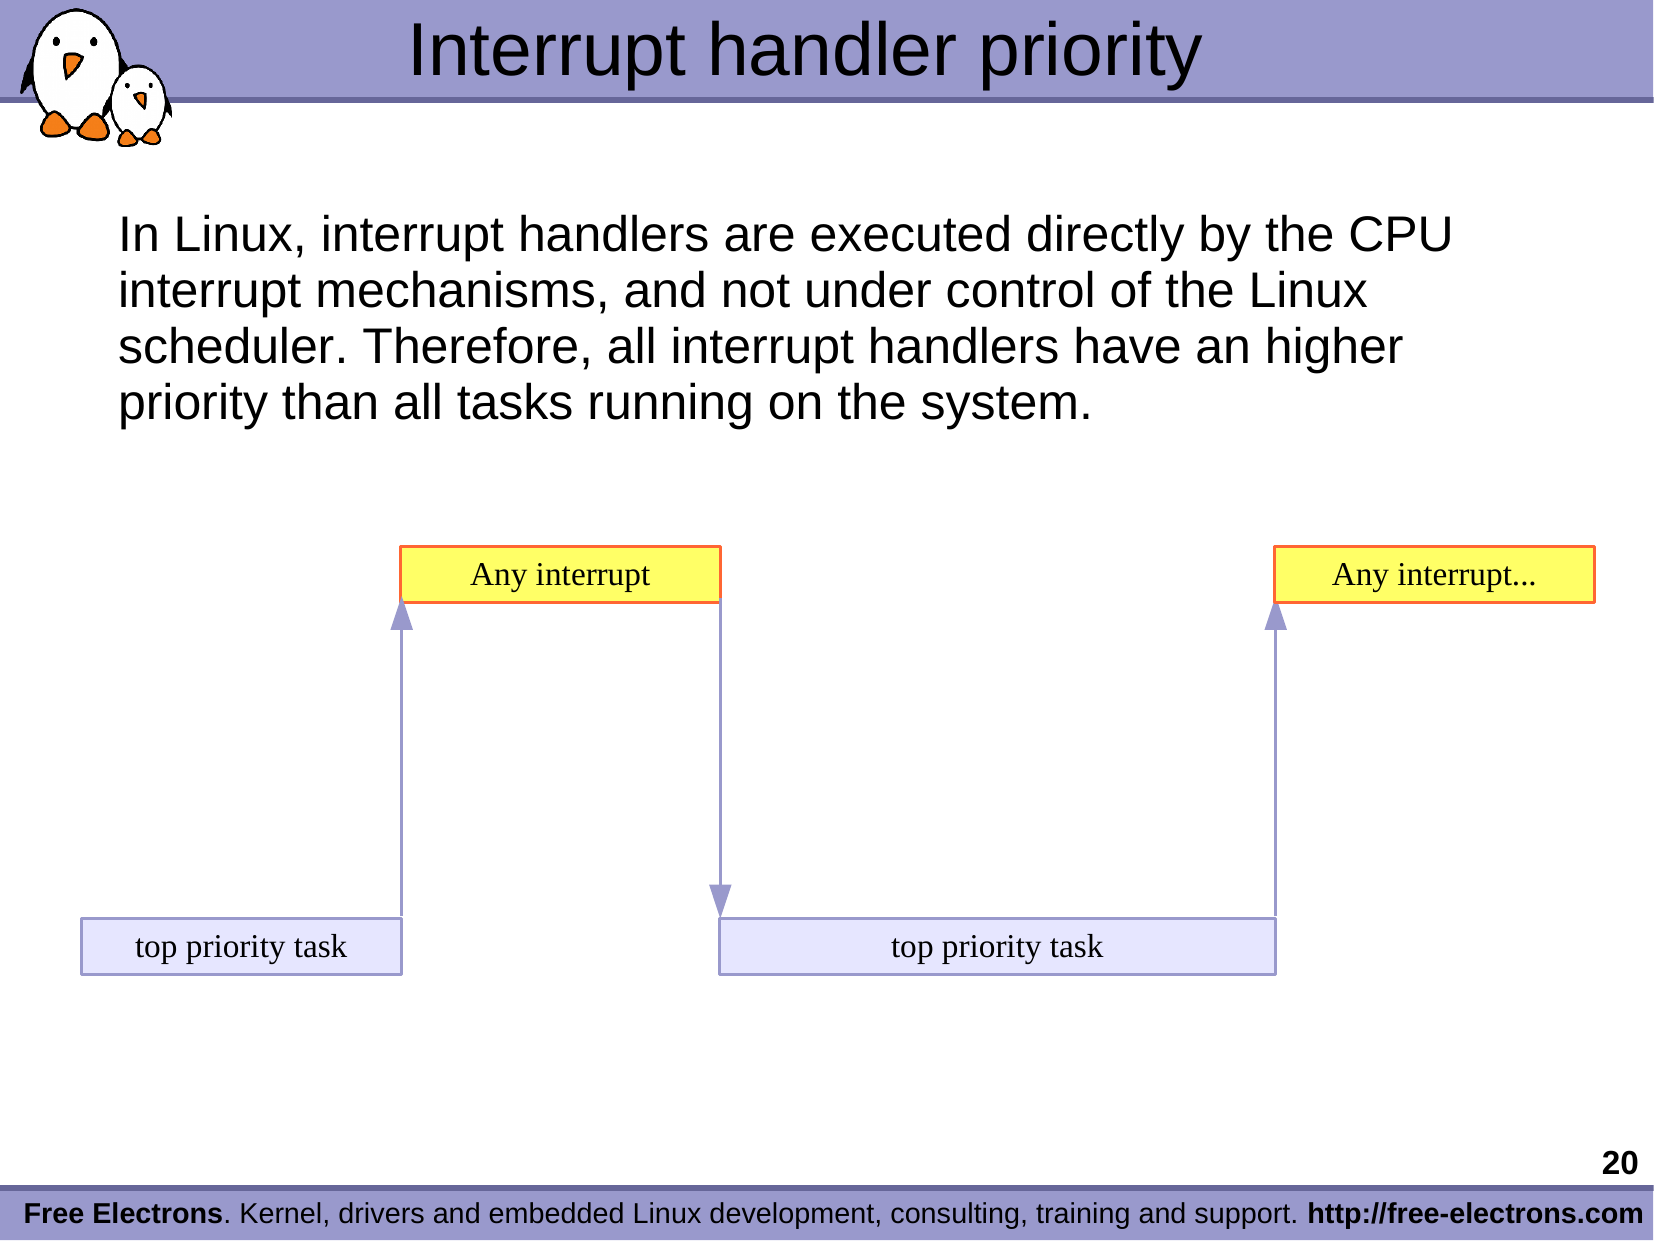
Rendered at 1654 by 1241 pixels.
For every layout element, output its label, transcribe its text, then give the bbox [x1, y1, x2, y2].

text_box In Linux, interrupt handlers are executed directly by the CPU interrupt mechanisms, and not under control of the Linux scheduler. Therefore, all interrupt handlers have an higher priority than all tasks running on the system. [118, 206, 1565, 455]
text_box Any interrupt [400, 546, 721, 603]
text_box top priority task [719, 918, 1276, 975]
text_box top priority task [81, 918, 402, 975]
text_box Any interrupt... [1274, 546, 1595, 603]
title Interrupt handler priority [60, 0, 1551, 100]
picture [20, 8, 172, 147]
